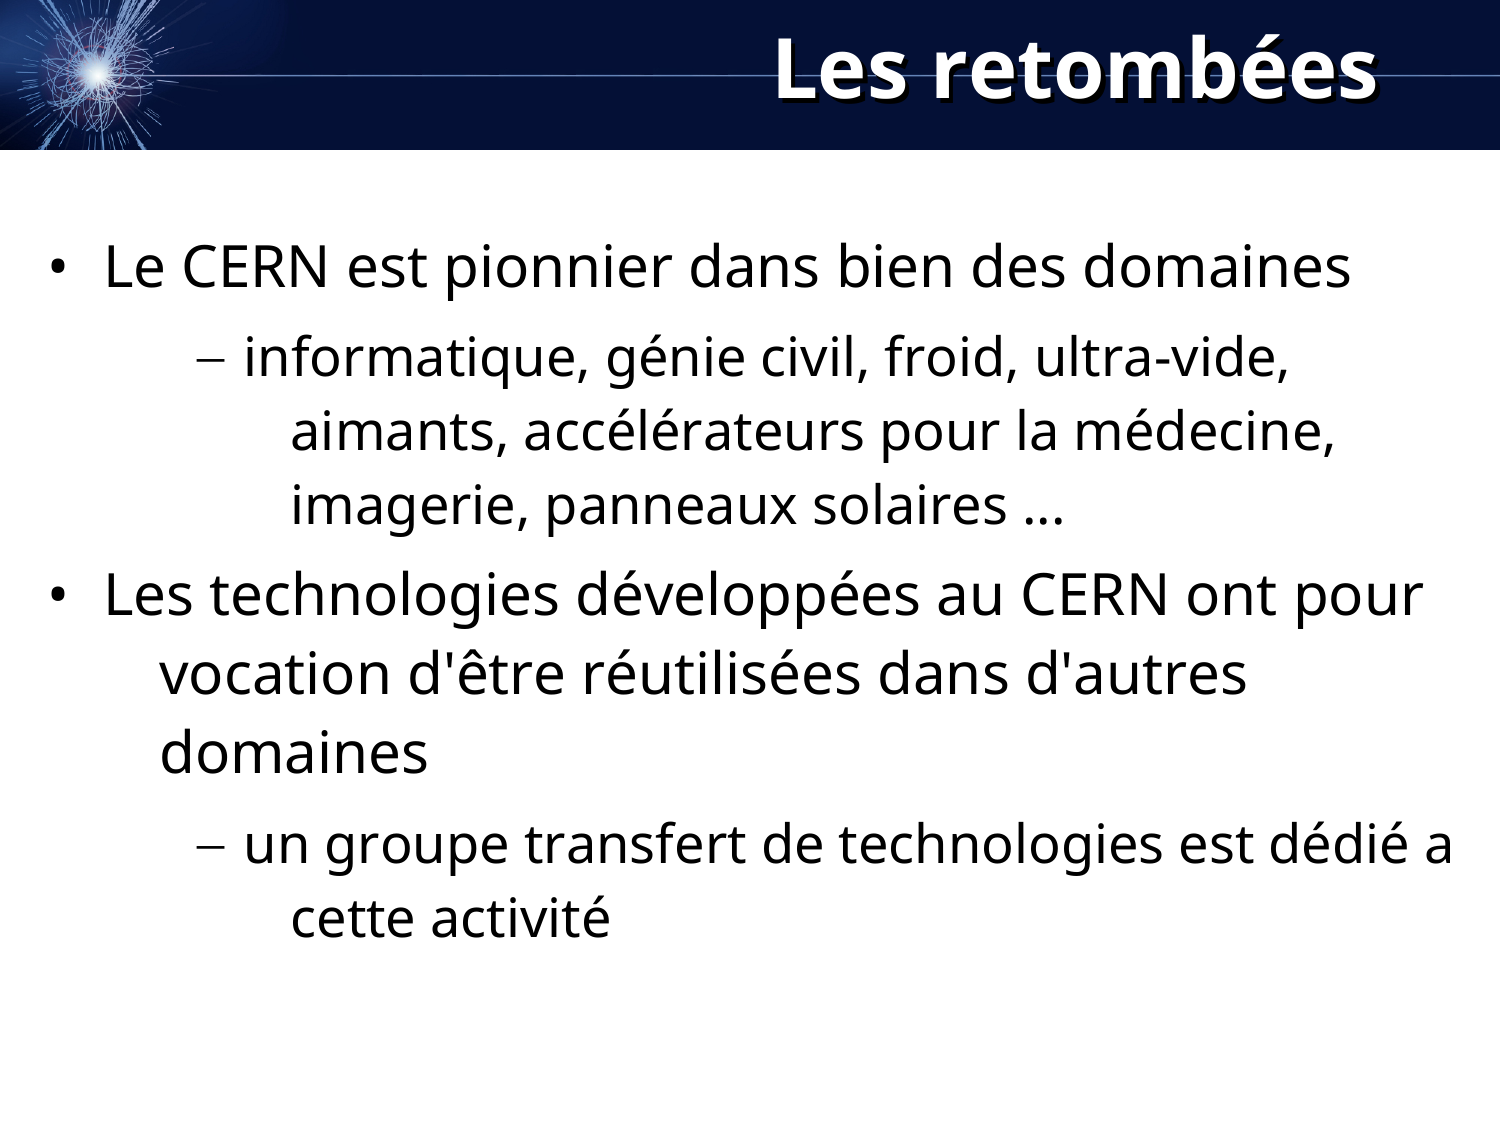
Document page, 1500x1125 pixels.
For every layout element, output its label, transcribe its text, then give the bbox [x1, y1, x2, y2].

title Les retombées [756, 7, 1500, 125]
picture [0, 0, 1500, 150]
list Le CERN est pionnier dans bien des domaines informatique, génie civil, froid, ultra-vide, aimants, accélérateurs pour la médecine, imagerie, panneaux solaires ... Les technologies développées au CERN ont pour vocation d'être réutilisées dans d'autres domaines un groupe transfert de technologies est dédié a cette activité [32, 217, 1483, 1105]
